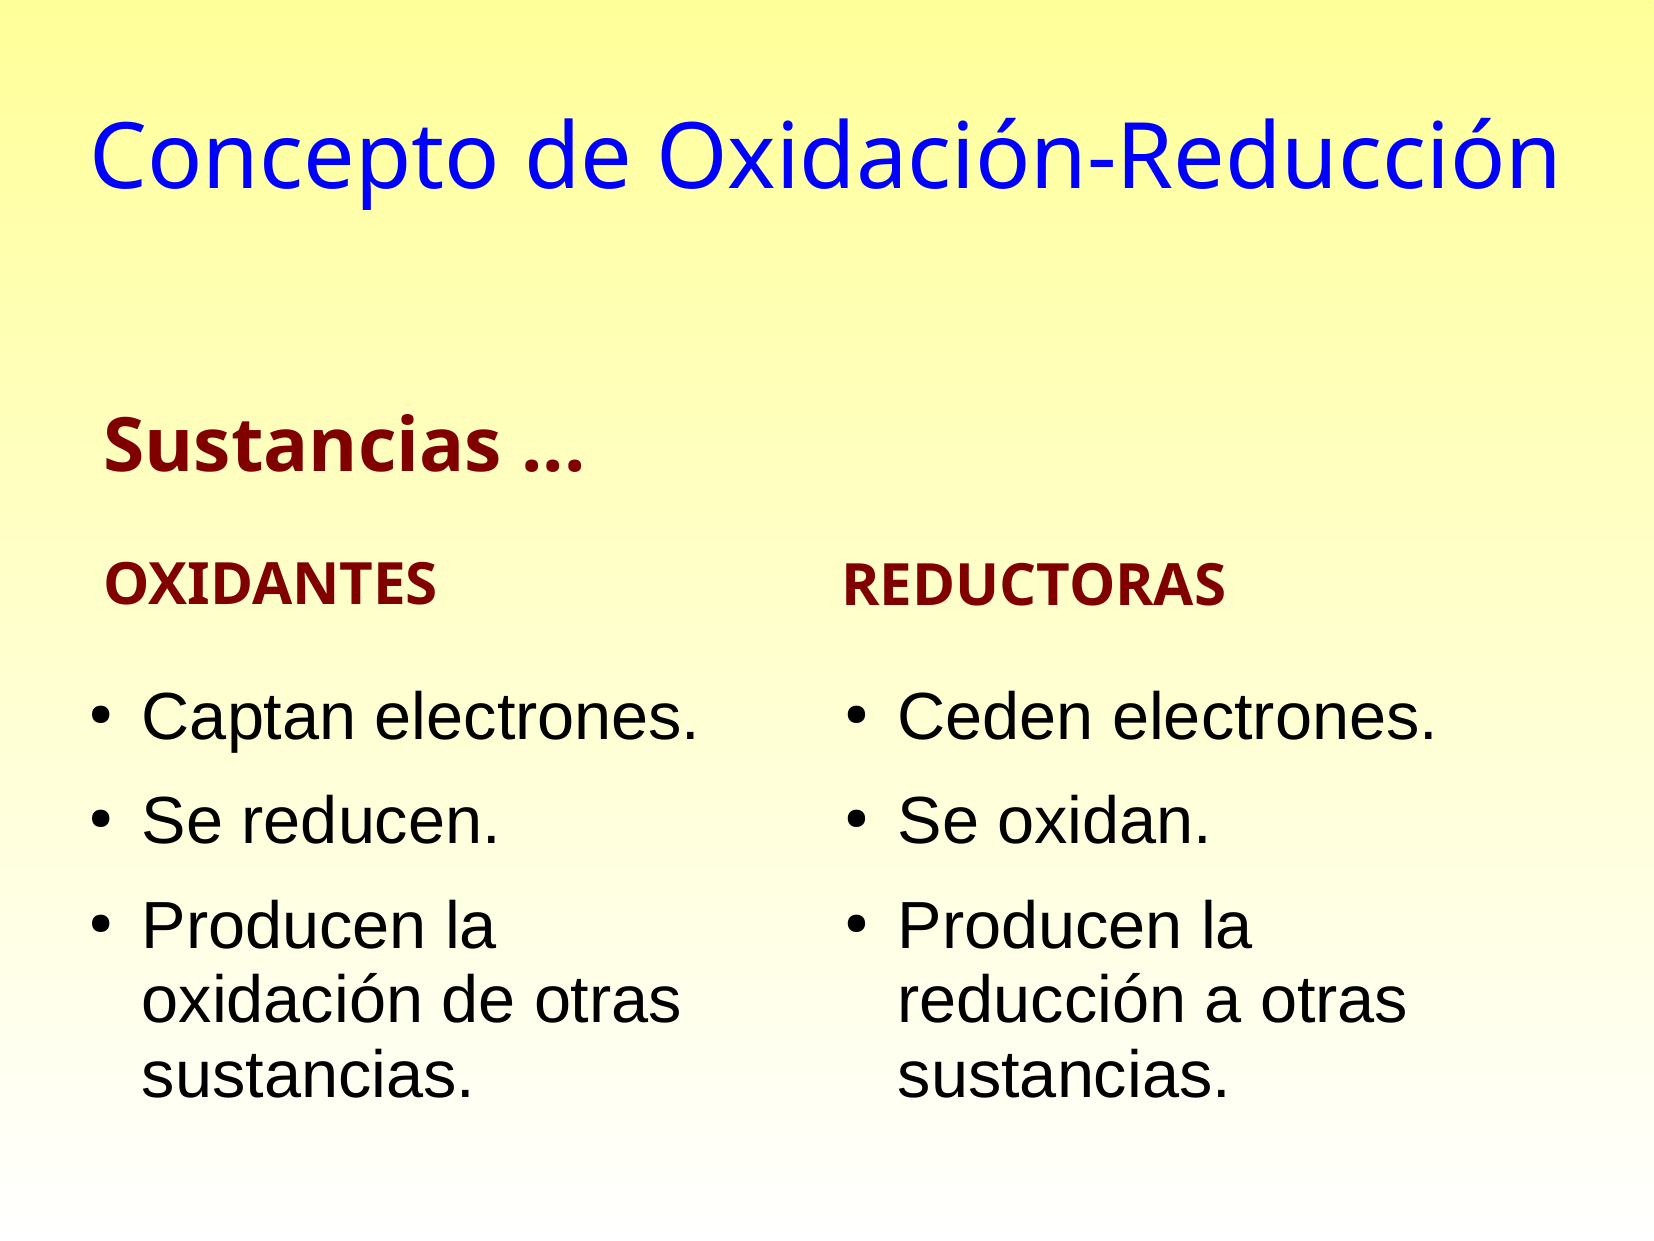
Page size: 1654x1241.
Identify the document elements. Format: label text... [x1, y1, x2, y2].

title Concepto de Oxidación-Reducción [82, 49, 1571, 257]
list Captan electrones. Se reducen. Producen la oxidación de otras sustancias. [71, 679, 798, 1113]
text_box REDUCTORAS [826, 535, 1595, 621]
list Ceden electrones. Se oxidan. Producen la reducción a otras sustancias. [826, 679, 1553, 1157]
text_box Sustancias ... [88, 383, 916, 489]
text_box OXIDANTES [88, 534, 827, 620]
